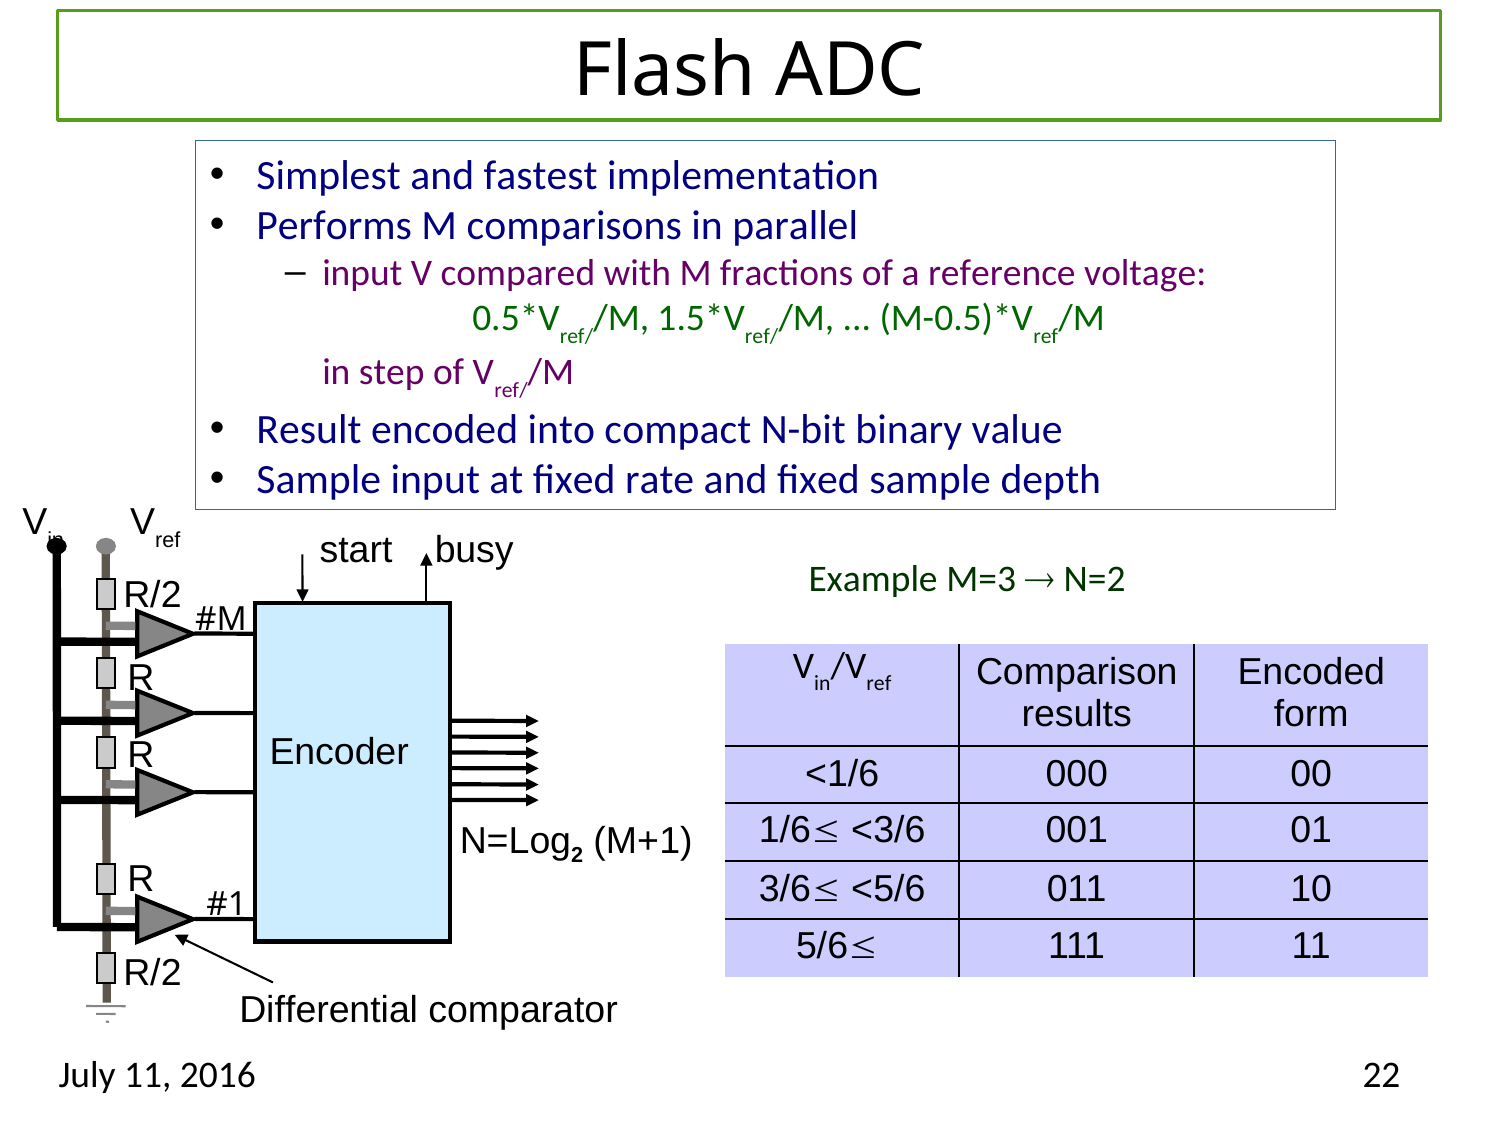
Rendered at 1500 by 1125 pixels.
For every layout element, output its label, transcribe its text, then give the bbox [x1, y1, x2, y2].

table_cell 01 [1195, 804, 1428, 860]
table_cell 001 [960, 804, 1193, 860]
text_box [96, 952, 108, 984]
table_cell 011 [960, 862, 1193, 918]
text_box busy [419, 517, 530, 578]
text_box R/2 [108, 940, 197, 1001]
text_box Simplest and fastest implementation Performs M comparisons in parallel input V compared with M fractions of a reference voltage: 0.5*Vref//M, 1.5*Vref//M, ... (M-0.5)*Vref/M in step of Vref//M Result encoded into compact N-bit binary value Sample input at fixed rate and fixed sample depth [195, 140, 1336, 510]
text_box R [112, 722, 170, 783]
table_header Comparison results [960, 644, 1193, 745]
text_box N=Log2 (M+1) [444, 808, 708, 875]
text_box [96, 864, 112, 895]
text_box [137, 783, 193, 815]
text_box Differential comparator [224, 977, 634, 1038]
text_box R [112, 846, 170, 907]
text_box Example M=3  N=2 [793, 546, 1312, 622]
text_box [96, 737, 112, 768]
text_box start [304, 517, 408, 578]
text_box Vref [115, 489, 196, 560]
table_cell 5/6≤ [725, 920, 958, 977]
table_cell 3/6≤ <5/6 [725, 862, 958, 918]
text_box Encoder [254, 602, 450, 942]
text_box [96, 538, 115, 554]
text_box Vin [7, 489, 80, 560]
text_box R/2 [108, 562, 197, 623]
text_box R [112, 645, 170, 706]
text_box [137, 703, 193, 723]
table_cell 10 [1195, 862, 1428, 918]
table_cell 000 [960, 747, 1193, 802]
title Flash ADC [57, 10, 1441, 121]
text_box [137, 623, 180, 645]
text_box [96, 657, 112, 689]
table_cell 00 [1195, 747, 1428, 802]
table_cell <1/6 [725, 747, 958, 802]
table_cell 1/6≤ <3/6 [725, 804, 958, 860]
text_box #1 [191, 874, 263, 930]
text_box #M [180, 589, 263, 645]
text_box [96, 578, 108, 609]
table_header Encoded form [1195, 644, 1428, 745]
text_box [137, 907, 191, 940]
table_cell 11 [1195, 920, 1428, 977]
table_header Vin/Vref [725, 644, 958, 745]
table_cell 111 [960, 920, 1193, 977]
